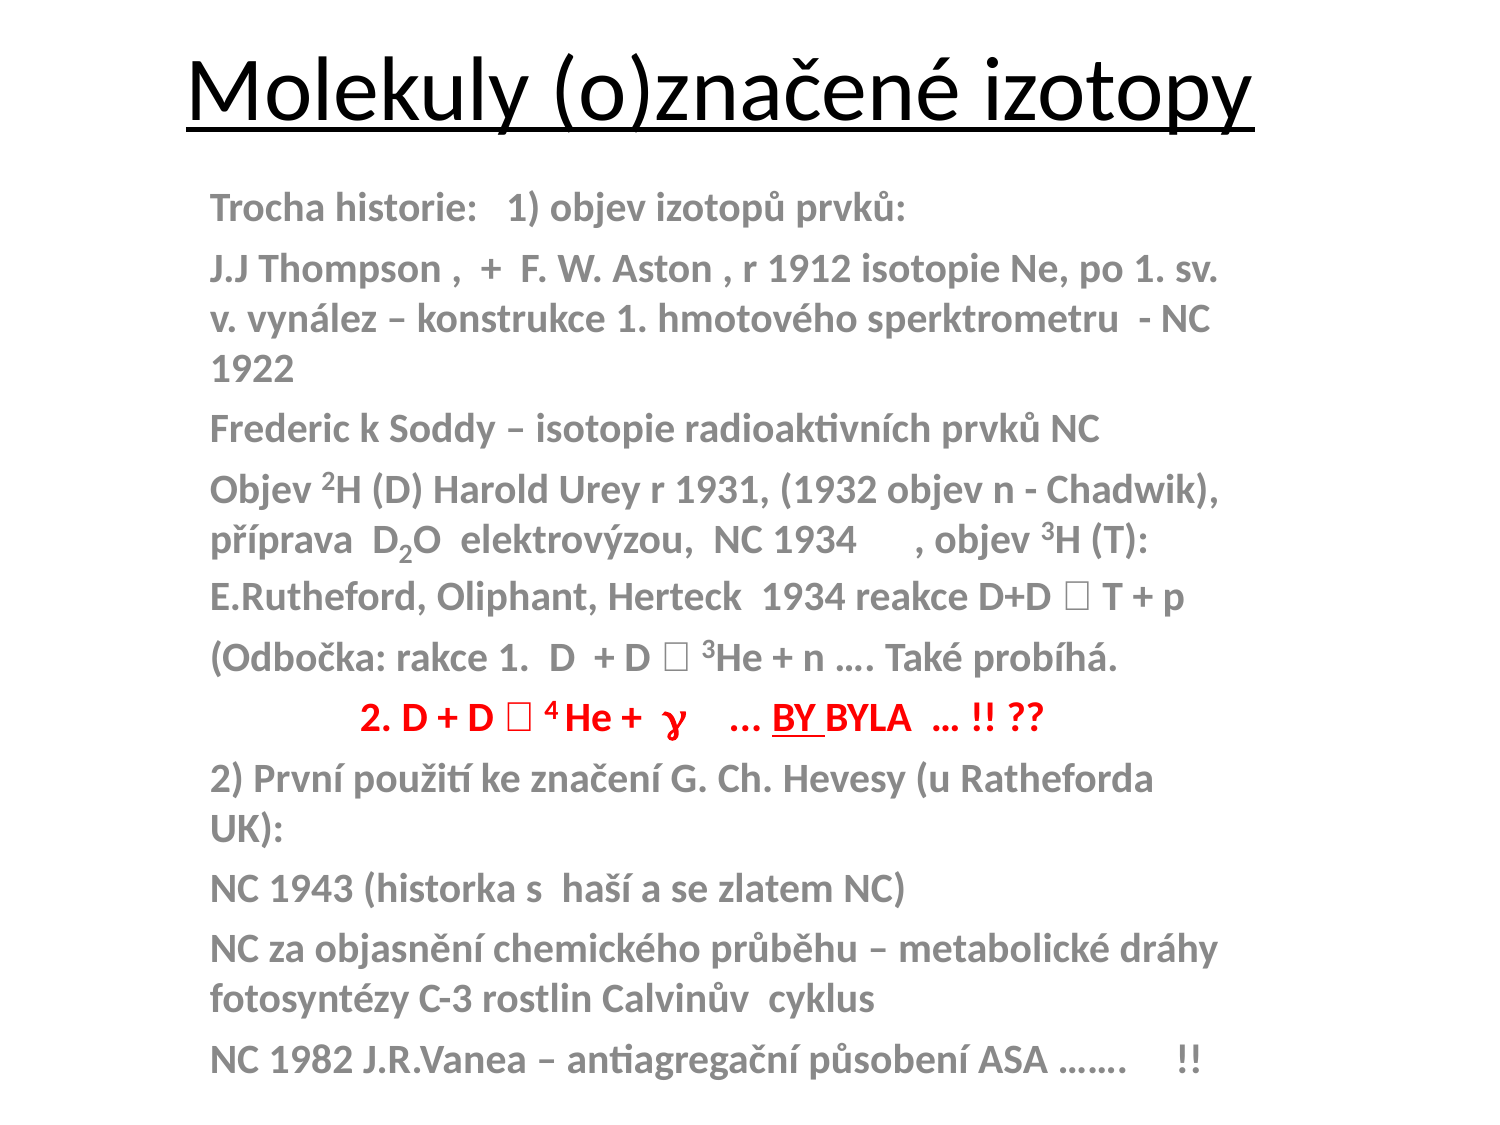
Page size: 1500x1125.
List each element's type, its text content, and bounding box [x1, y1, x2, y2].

title Molekuly (o)značené izotopy [123, 19, 1317, 150]
subtitle Trocha historie: 1) objev izotopů prvků: J.J Thompson , + F. W. Aston , r 1912 isotopie Ne, po 1. sv. v. vynález – konstrukce 1. hmotového sperktrometru - NC 1922 Frederic k Soddy – isotopie radioaktivních prvků NC Objev 2H (D) Harold Urey r 1931, (1932 objev n - Chadwik), příprava D2O elektrovýzou, NC 1934 , objev 3H (T): E.Rutheford, Oliphant, Herteck 1934 reakce D+D  T + p (Odbočka: rakce 1. D + D  3He + n …. Také probíhá. 2. D + D  4 He + g ... BY BYLA … !! ?? 2) První použití ke značení G. Ch. Hevesy (u Ratheforda UK): NC 1943 (historka s haší a se zlatem NC) NC za objasnění chemického průběhu – metabolické dráhy fotosyntézy C-3 rostlin Calvinův cyklus NC 1982 J.R.Vanea – antiagregační působení ASA ……. !! [194, 172, 1245, 1090]
